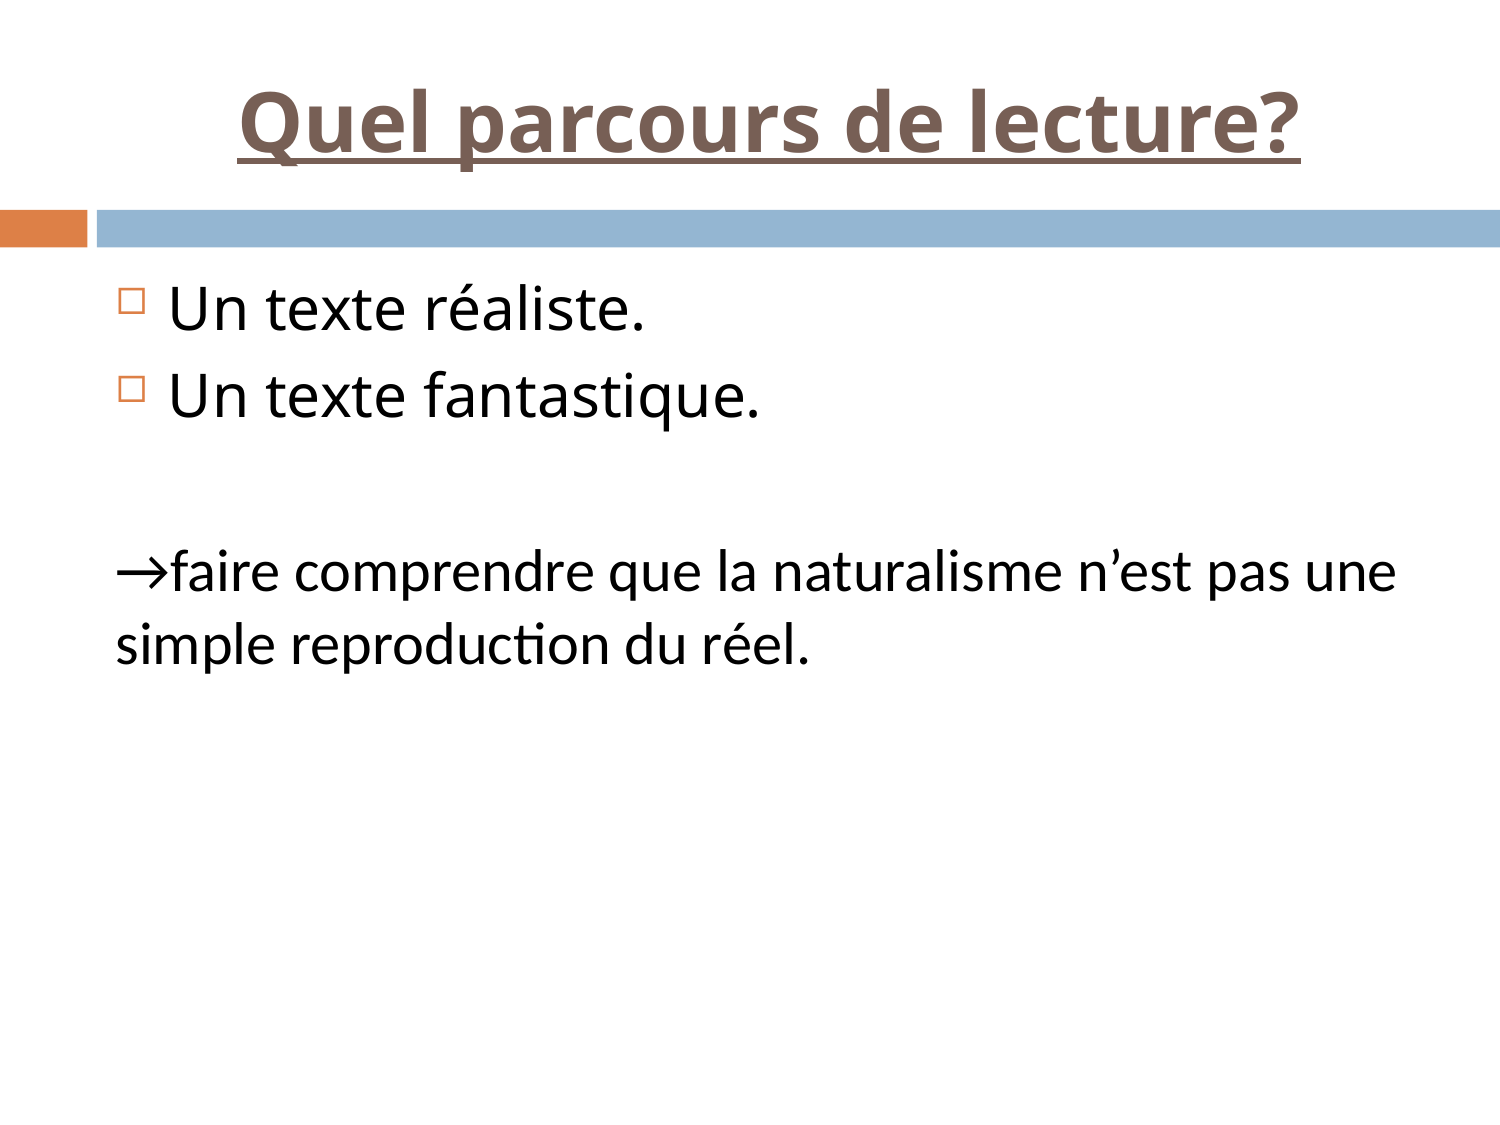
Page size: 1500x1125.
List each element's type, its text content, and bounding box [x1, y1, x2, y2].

list Un texte réaliste. Un texte fantastique. →faire comprendre que la naturalisme n’est pas une simple reproduction du réel. [100, 262, 1438, 1000]
title Quel parcours de lecture? [100, 37, 1438, 200]
